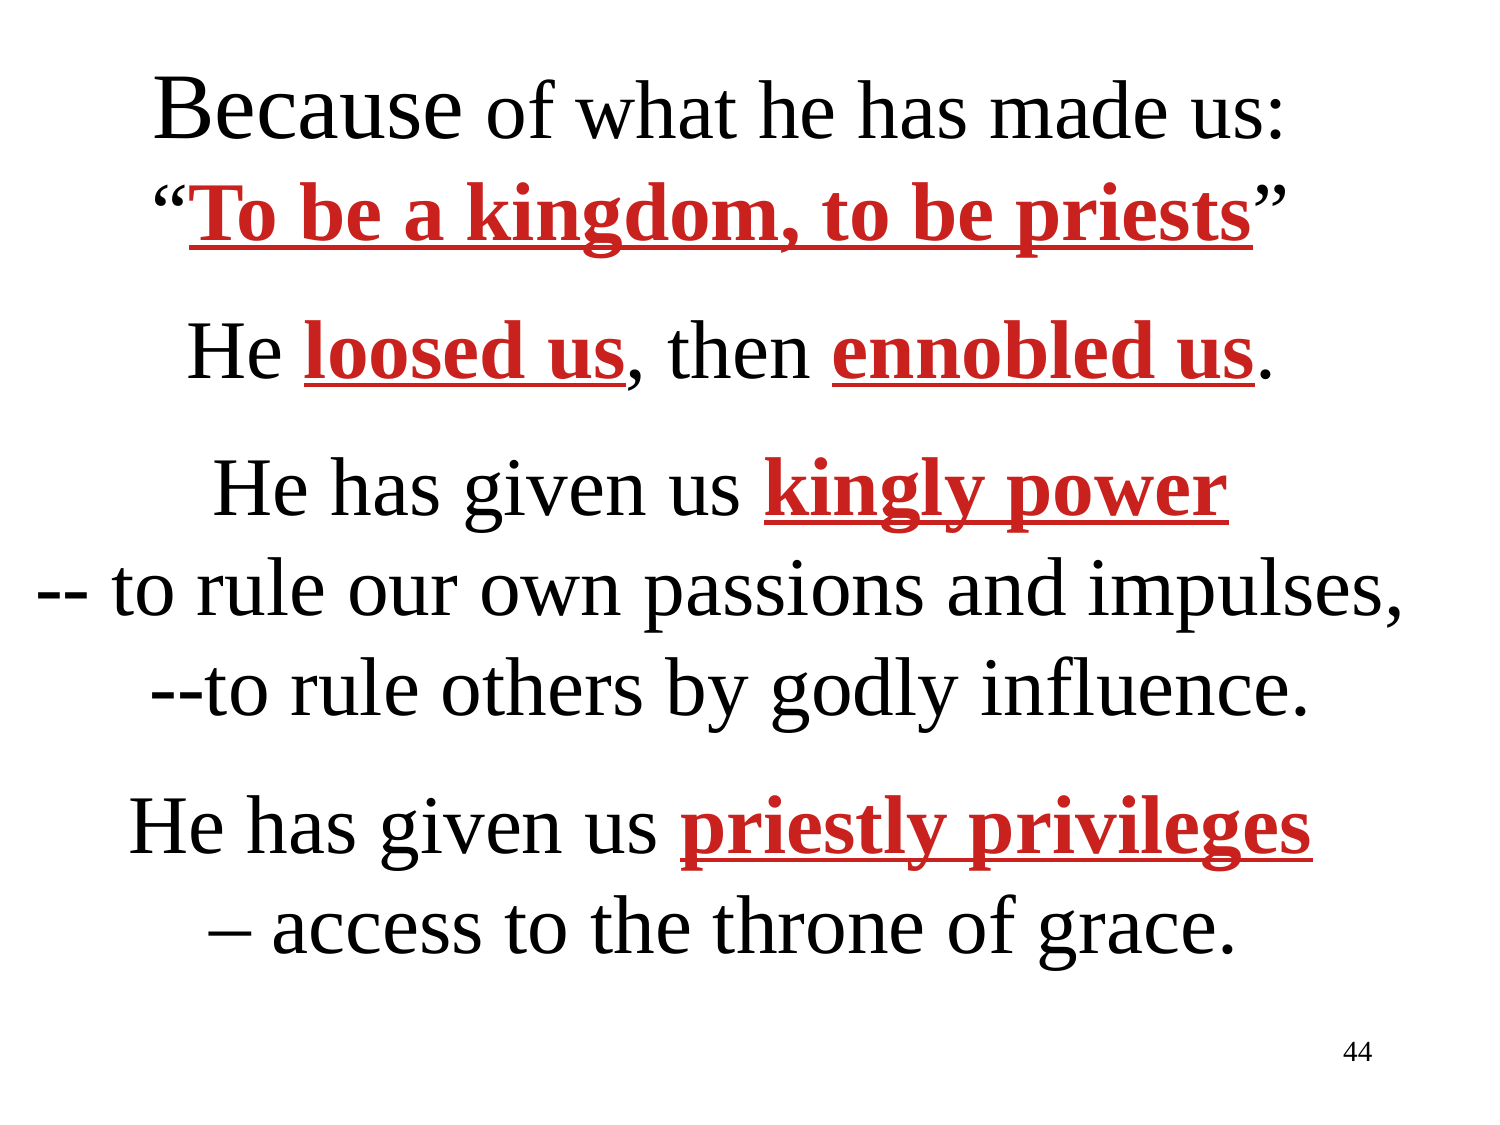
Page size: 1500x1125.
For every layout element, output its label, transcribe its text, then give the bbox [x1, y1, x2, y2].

text_box Because of what he has made us: “To be a kingdom, to be priests” He loosed us, then ennobled us. He has given us kingly power -- to rule our own passions and impulses, --to rule others by godly influence. He has given us priestly privileges – access to the throne of grace. [0, 37, 1463, 978]
text_box <number> [1074, 1025, 1388, 1100]
